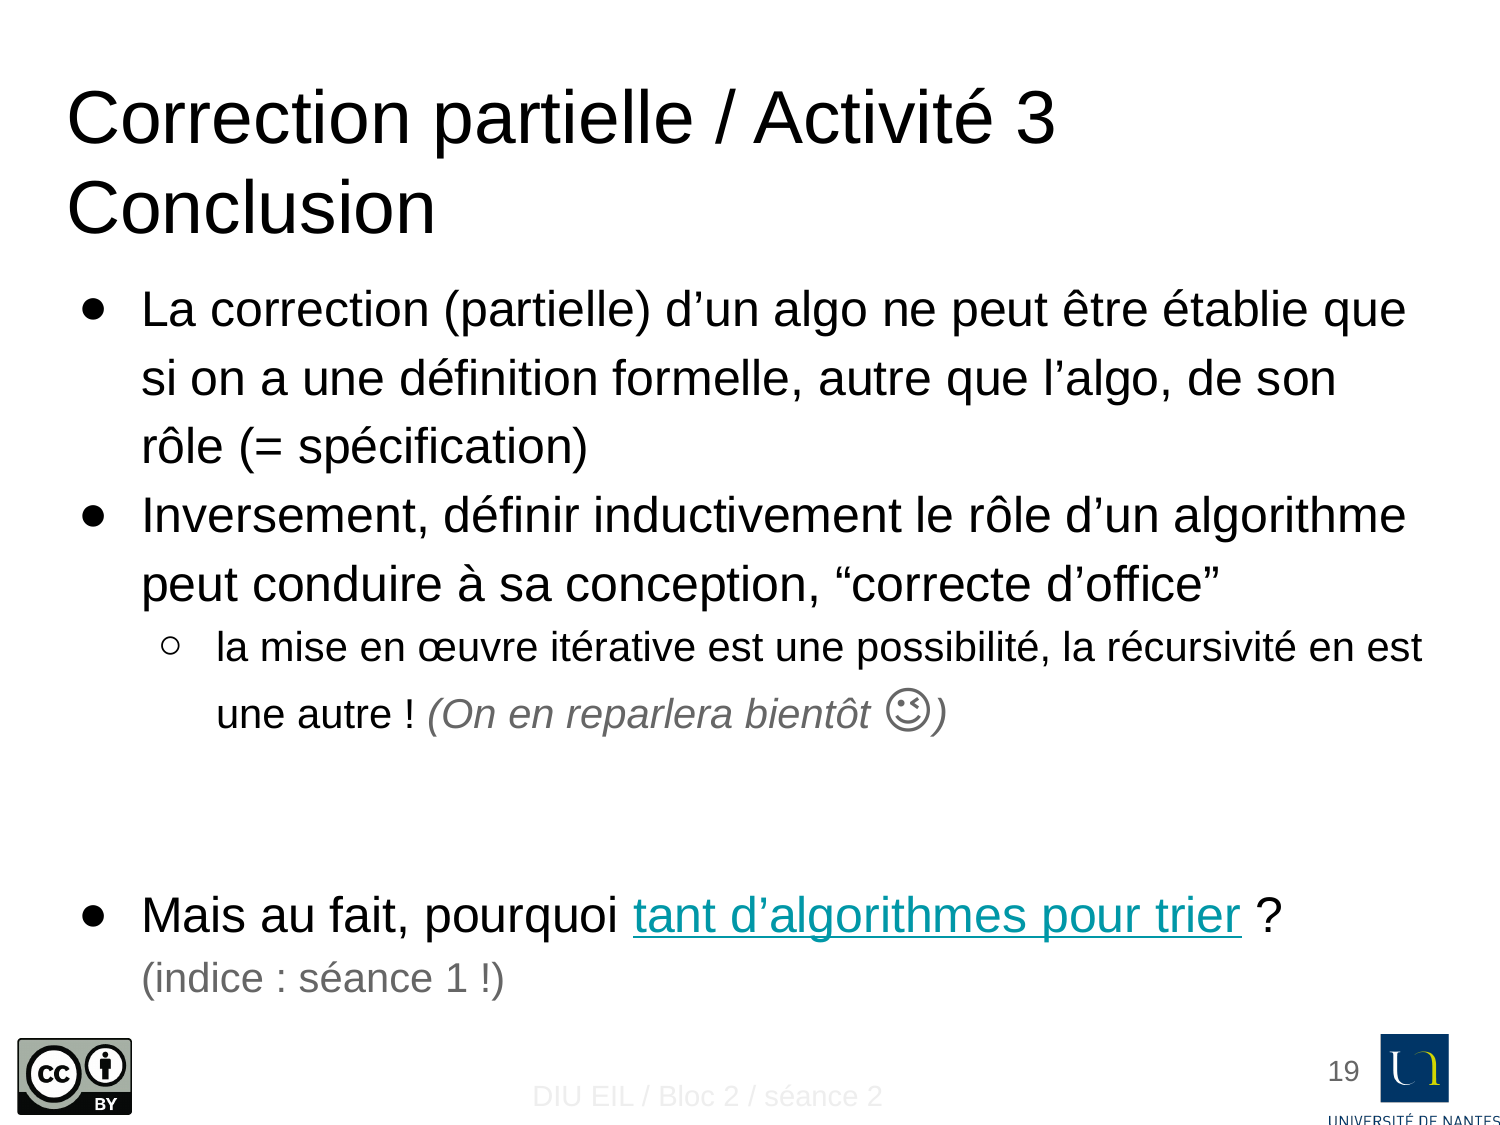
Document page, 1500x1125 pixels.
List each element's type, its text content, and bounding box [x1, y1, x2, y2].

picture [17, 1038, 132, 1115]
title Correction partielle / Activité 3 Conclusion [51, 53, 1449, 223]
slide_number <numéro> [1284, 1038, 1375, 1102]
list La correction (partielle) d’un algo ne peut être établie que si on a une définition formelle, autre que l’algo, de son rôle (= spécification) Inversement, définir inductivement le rôle d’un algorithme peut conduire à sa conception, “correcte d’office” la mise en œuvre itérative est une possibilité, la récursivité en est une autre ! (On en reparlera bientôt 😉) Mais au fait, pourquoi tant d’algorithmes pour trier ? (indice : séance 1 !) [51, 252, 1449, 1064]
picture [1329, 1034, 1500, 1125]
